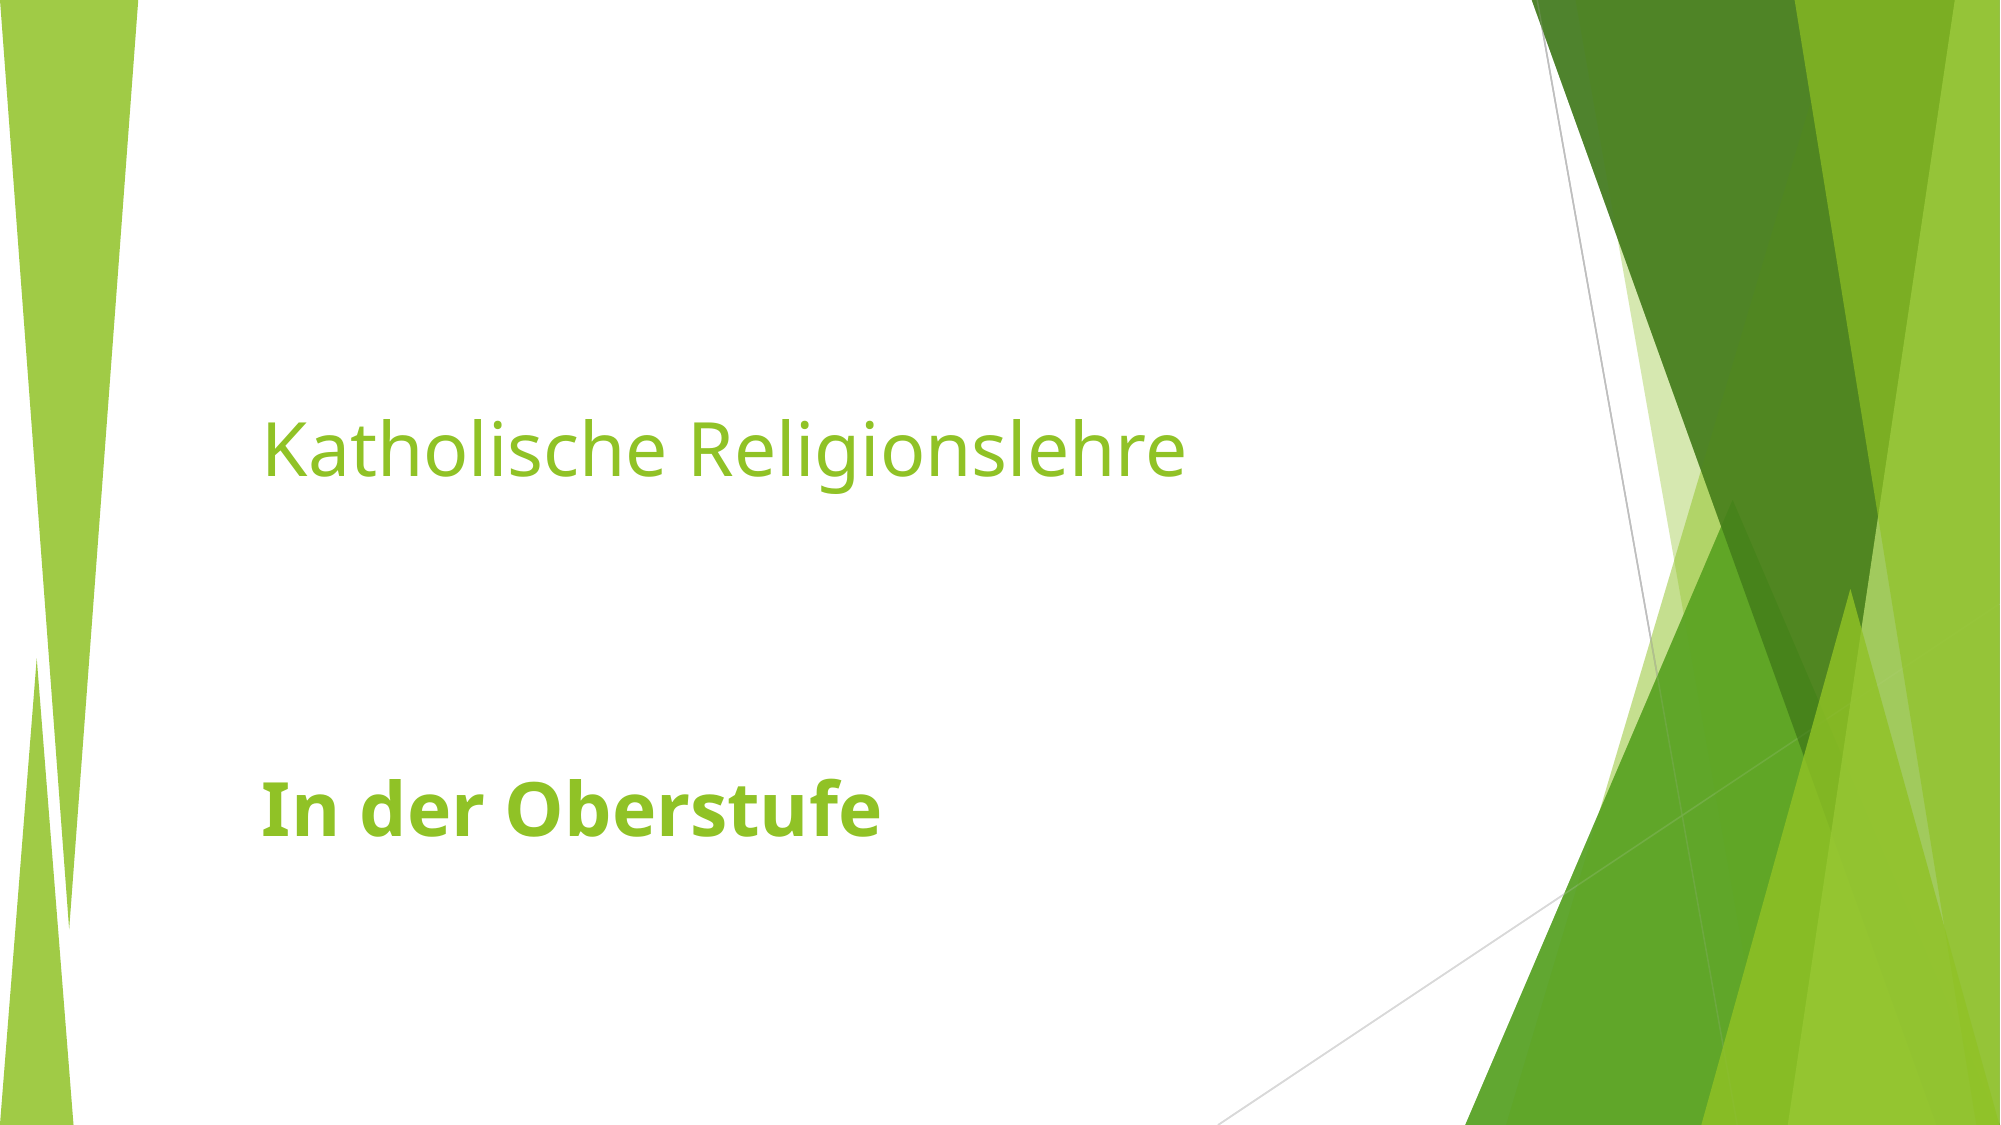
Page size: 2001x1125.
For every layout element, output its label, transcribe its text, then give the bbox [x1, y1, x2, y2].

subtitle In der Oberstufe [247, 664, 1522, 845]
title Katholische Religionslehre [247, 394, 1522, 664]
